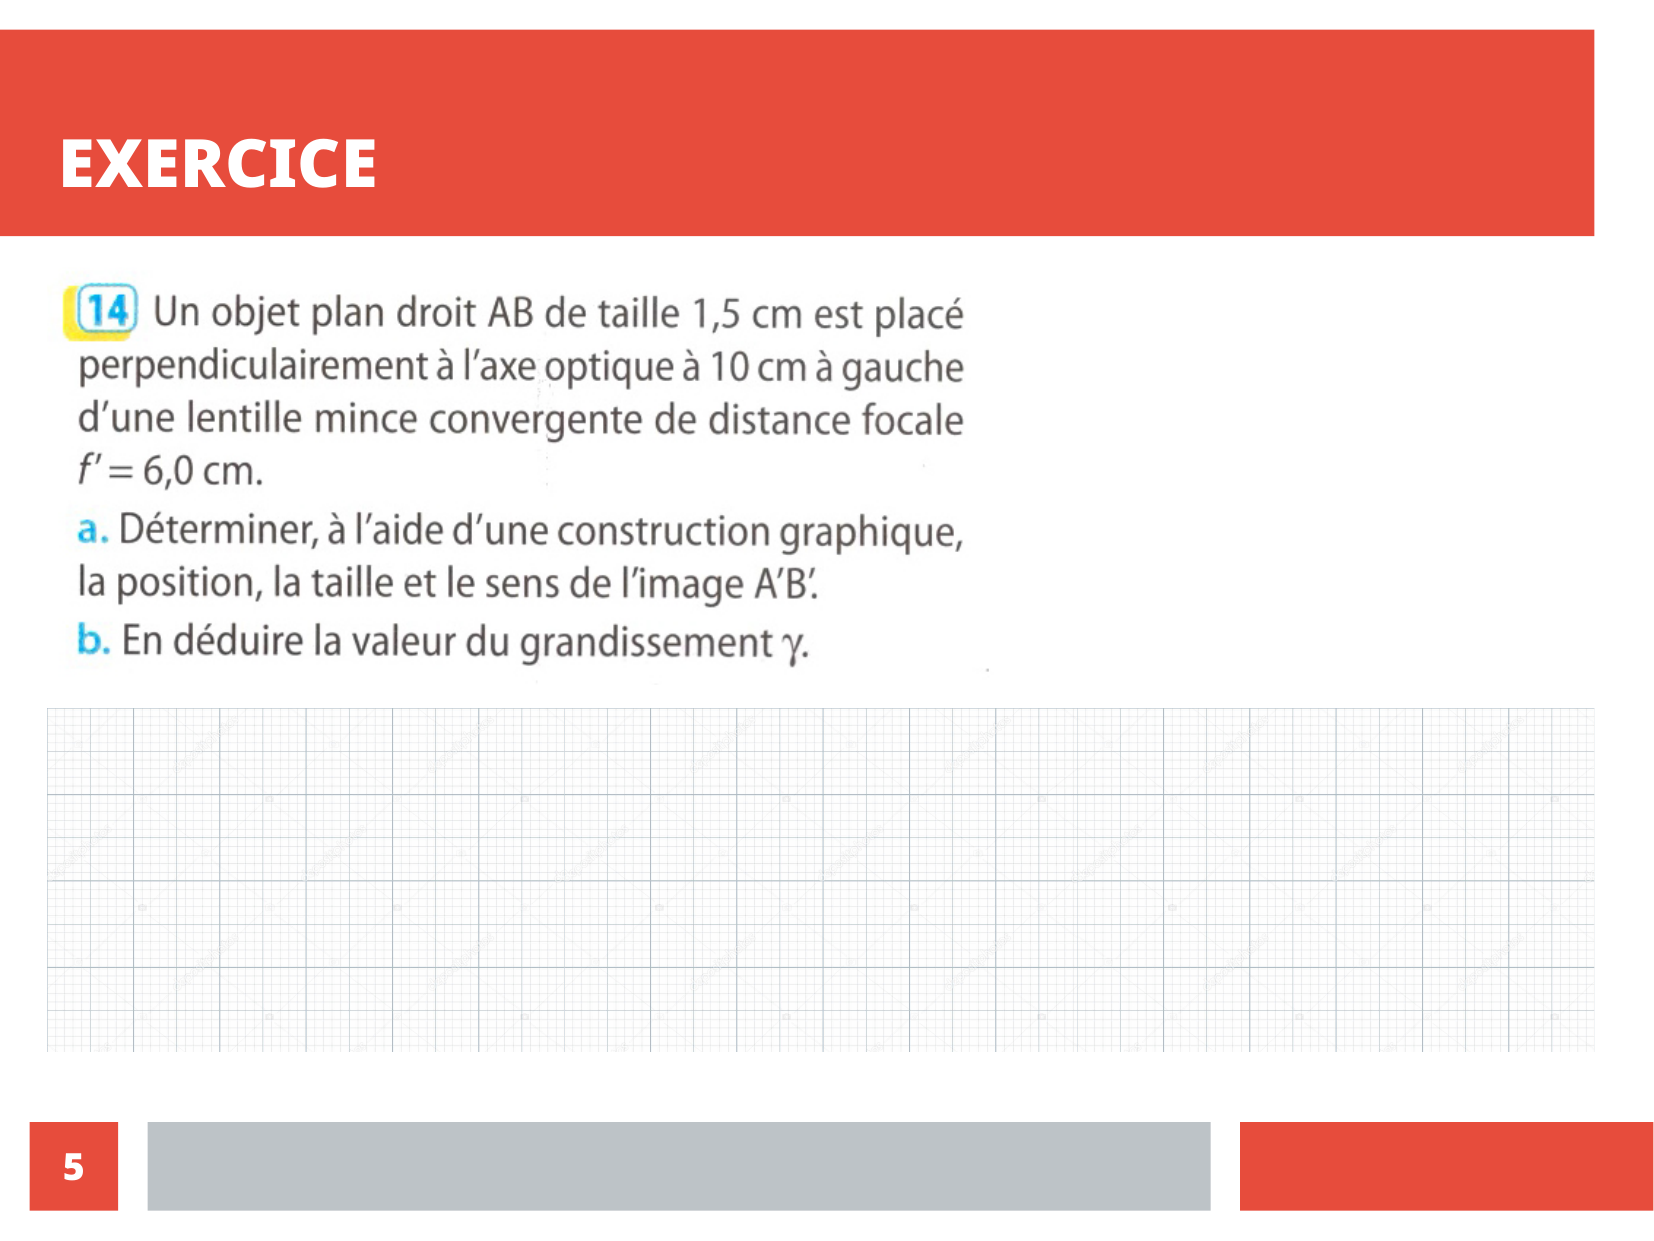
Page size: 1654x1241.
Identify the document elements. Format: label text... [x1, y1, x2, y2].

picture [47, 267, 1008, 686]
title EXERCICE [59, 59, 1595, 207]
picture [47, 708, 1595, 1052]
